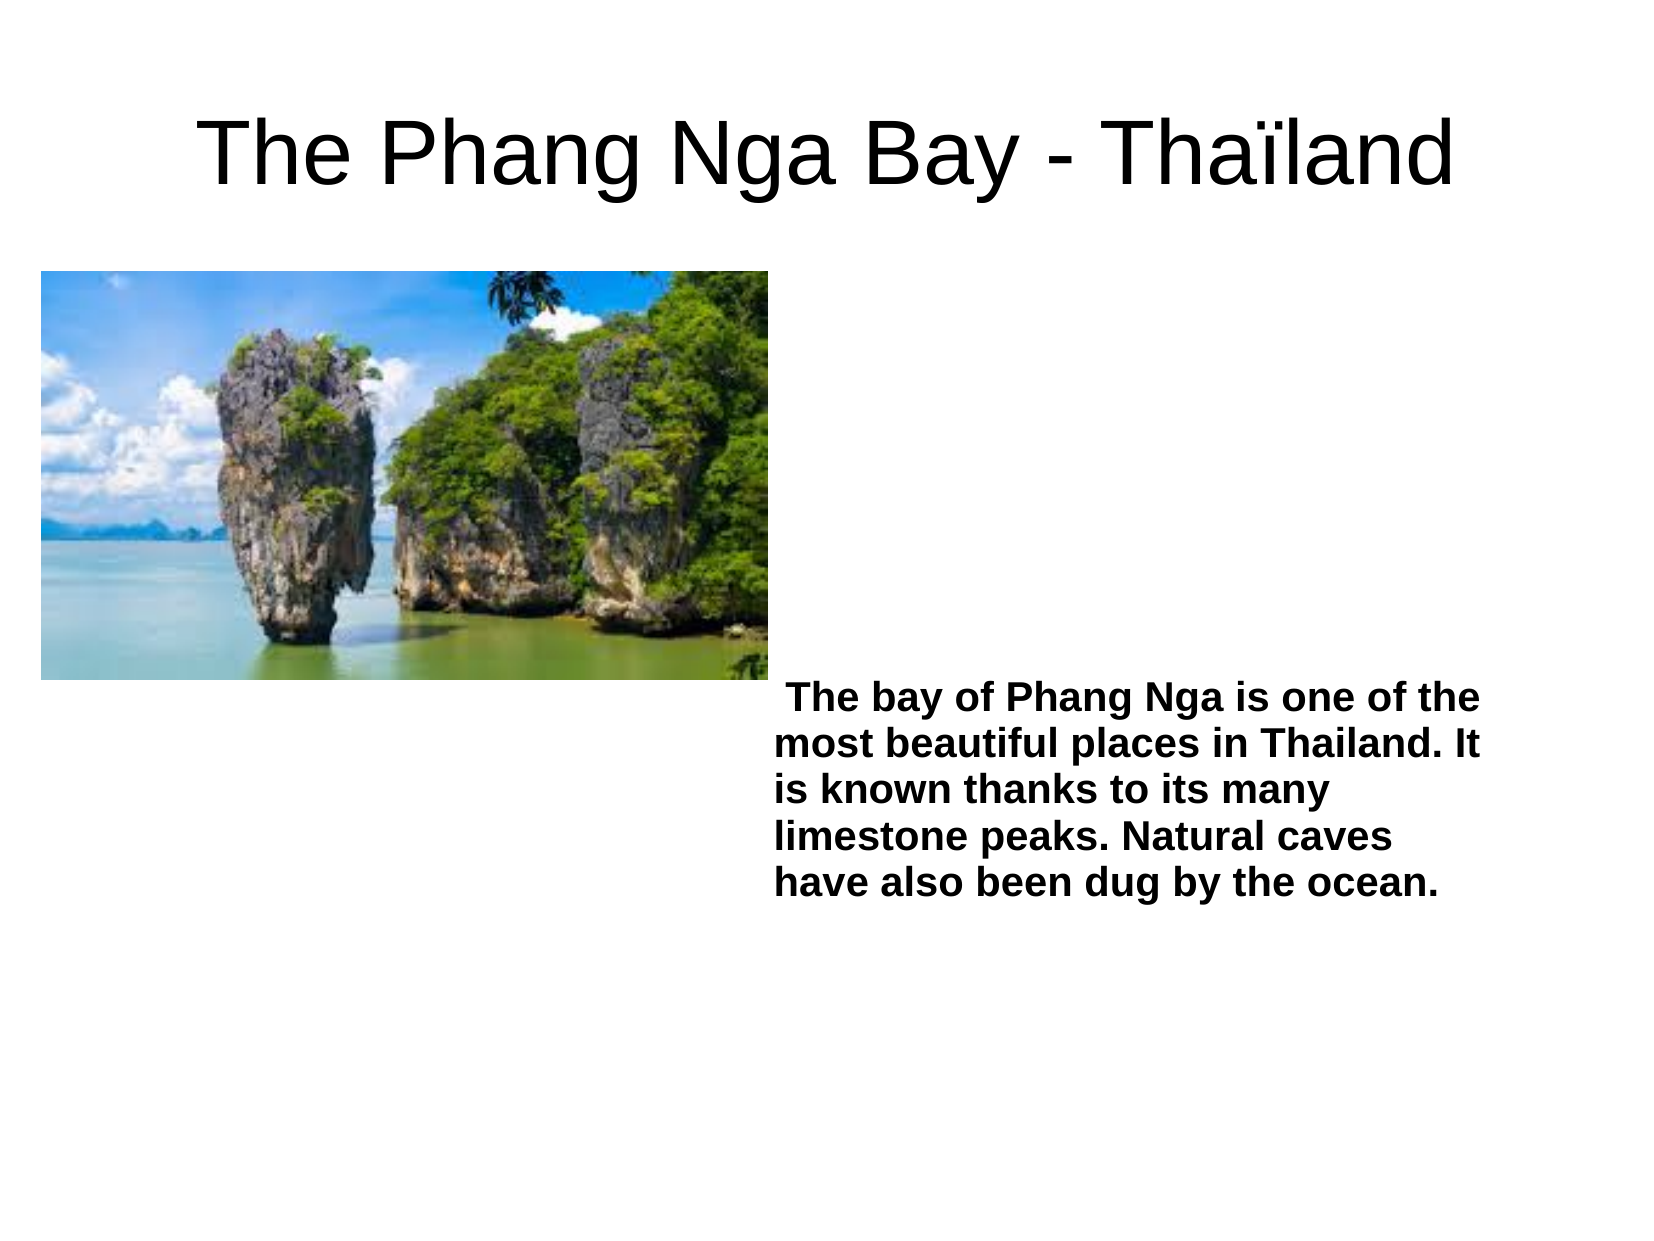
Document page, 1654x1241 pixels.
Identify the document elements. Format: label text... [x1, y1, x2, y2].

title The Phang Nga Bay - Thaïland [82, 49, 1571, 257]
list The bay of Phang Nga is one of the most beautiful places in Thailand. It is known thanks to its many limestone peaks. Natural caves have also been dug by the ocean. [773, 673, 1501, 1241]
picture [41, 271, 768, 680]
